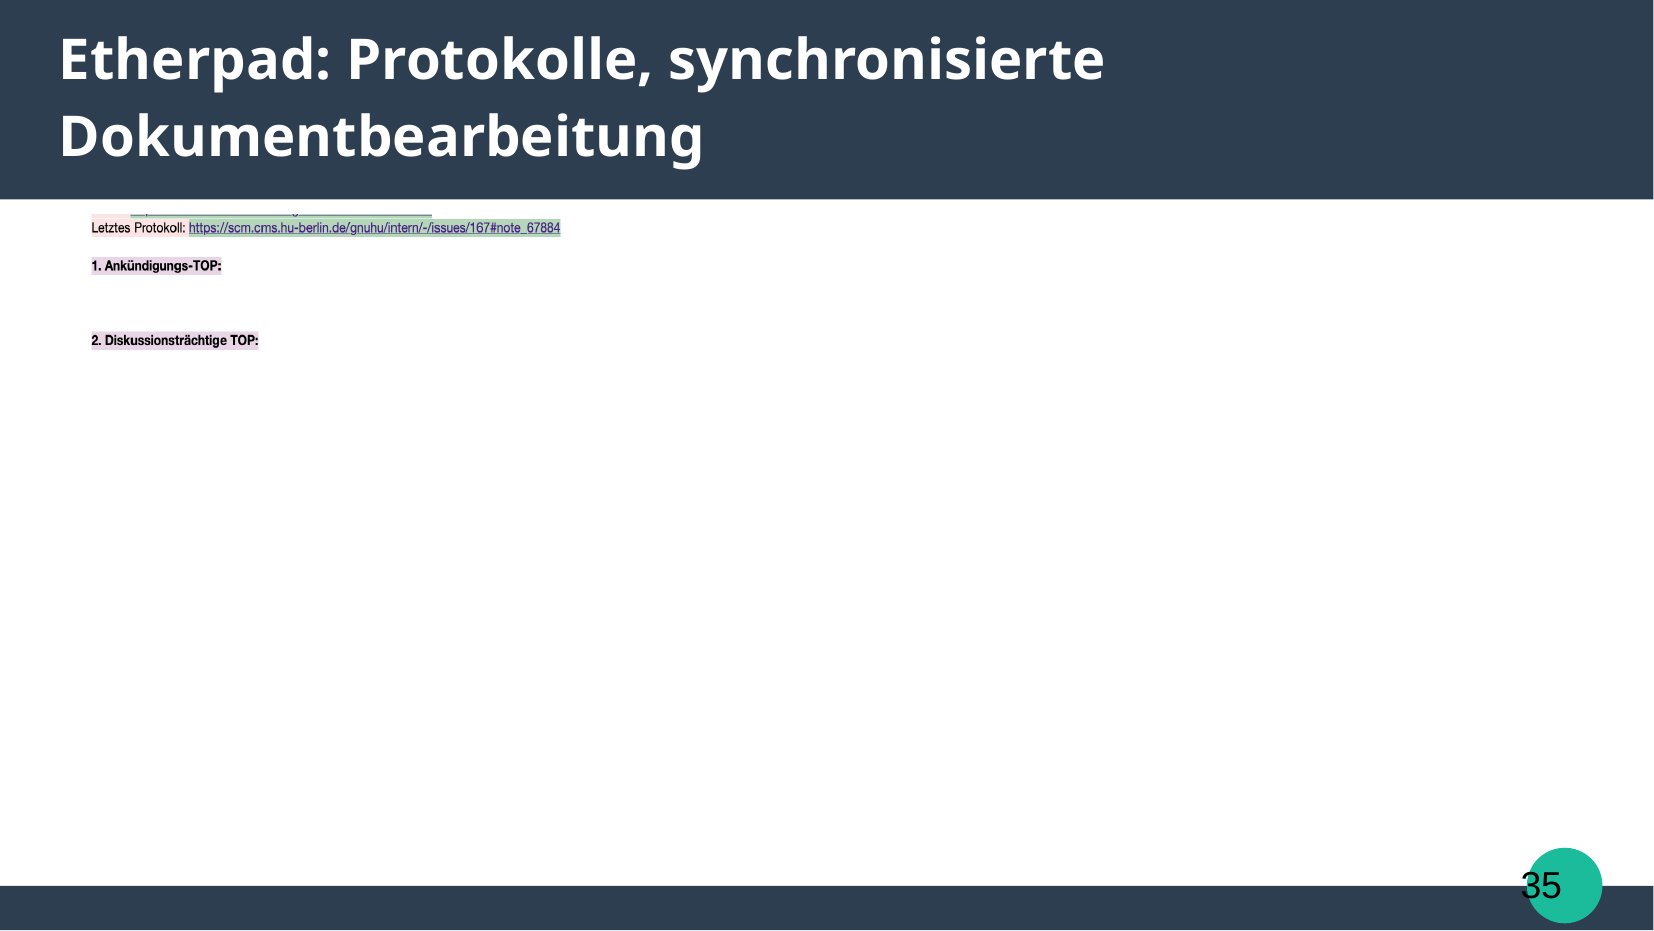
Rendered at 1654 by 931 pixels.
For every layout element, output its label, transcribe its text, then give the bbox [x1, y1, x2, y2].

picture [87, 214, 1494, 878]
title Etherpad: Protokolle, synchronisierte Dokumentbearbeitung [59, 37, 1595, 155]
